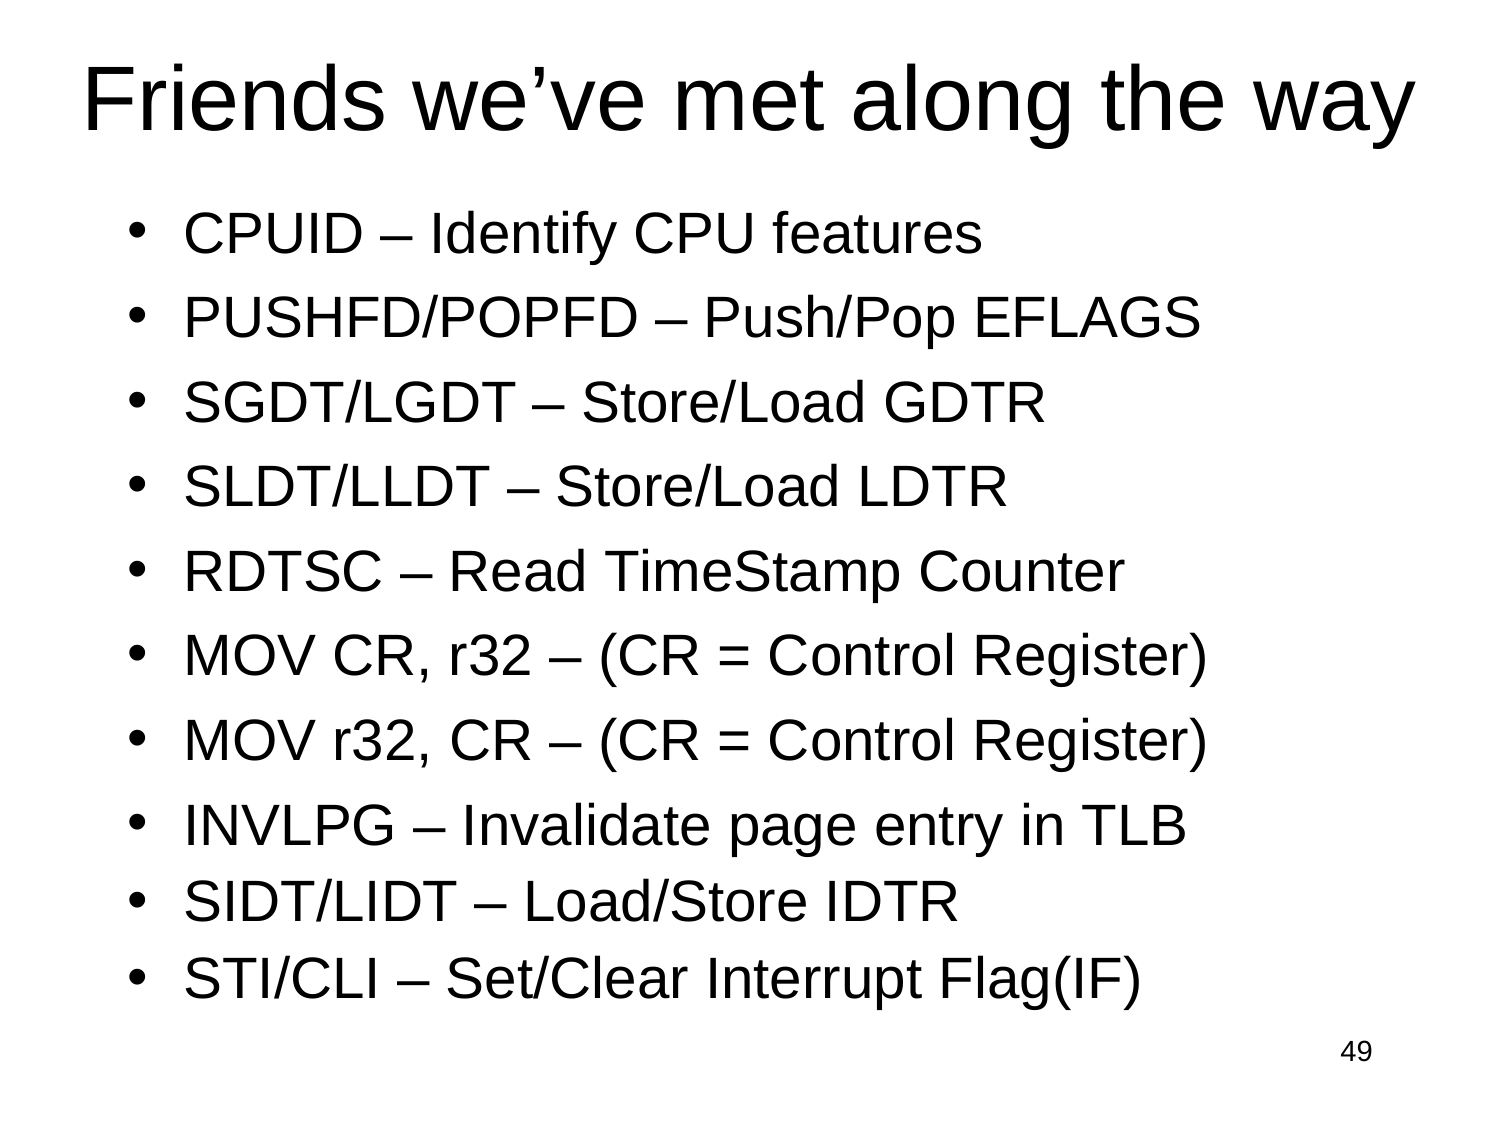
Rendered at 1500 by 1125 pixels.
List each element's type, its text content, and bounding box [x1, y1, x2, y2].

list CPUID – Identify CPU features PUSHFD/POPFD – Push/Pop EFLAGS SGDT/LGDT – Store/Load GDTR SLDT/LLDT – Store/Load LDTR RDTSC – Read TimeStamp Counter MOV CR, r32 – (CR = Control Register) MOV r32, CR – (CR = Control Register) INVLPG – Invalidate page entry in TLB SIDT/LIDT – Load/Store IDTR STI/CLI – Set/Clear Interrupt Flag(IF) [112, 187, 1388, 1020]
text_box <number> [1074, 1025, 1388, 1101]
title Friends we’ve met along the way [0, 0, 1500, 188]
